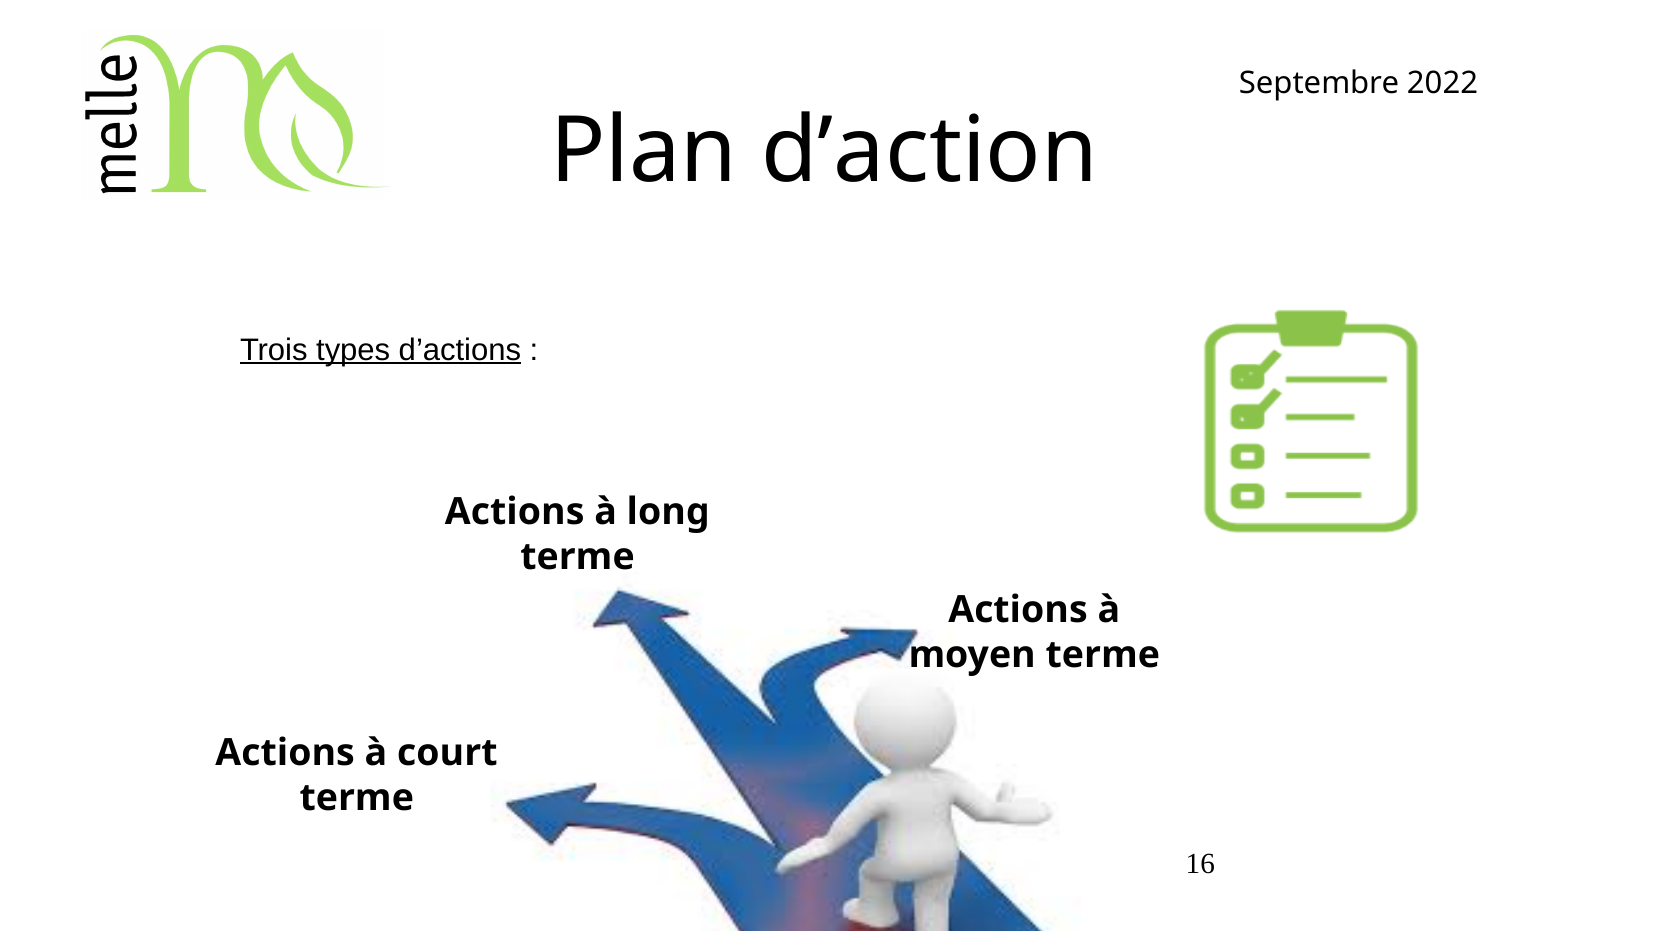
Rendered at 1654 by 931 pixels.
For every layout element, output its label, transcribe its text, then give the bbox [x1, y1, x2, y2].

text_box Septembre 2022 [1224, 55, 1571, 108]
text_box Actions à court terme [195, 720, 519, 826]
picture [1165, 298, 1460, 543]
text_box Trois types d’actions : [225, 321, 784, 374]
title Plan d’action [152, 66, 1497, 222]
picture [489, 515, 1081, 931]
text_box [1185, 847, 1570, 911]
picture [82, 29, 390, 199]
text_box Actions à moyen terme [874, 577, 1195, 683]
text_box Actions à long terme [401, 479, 754, 585]
